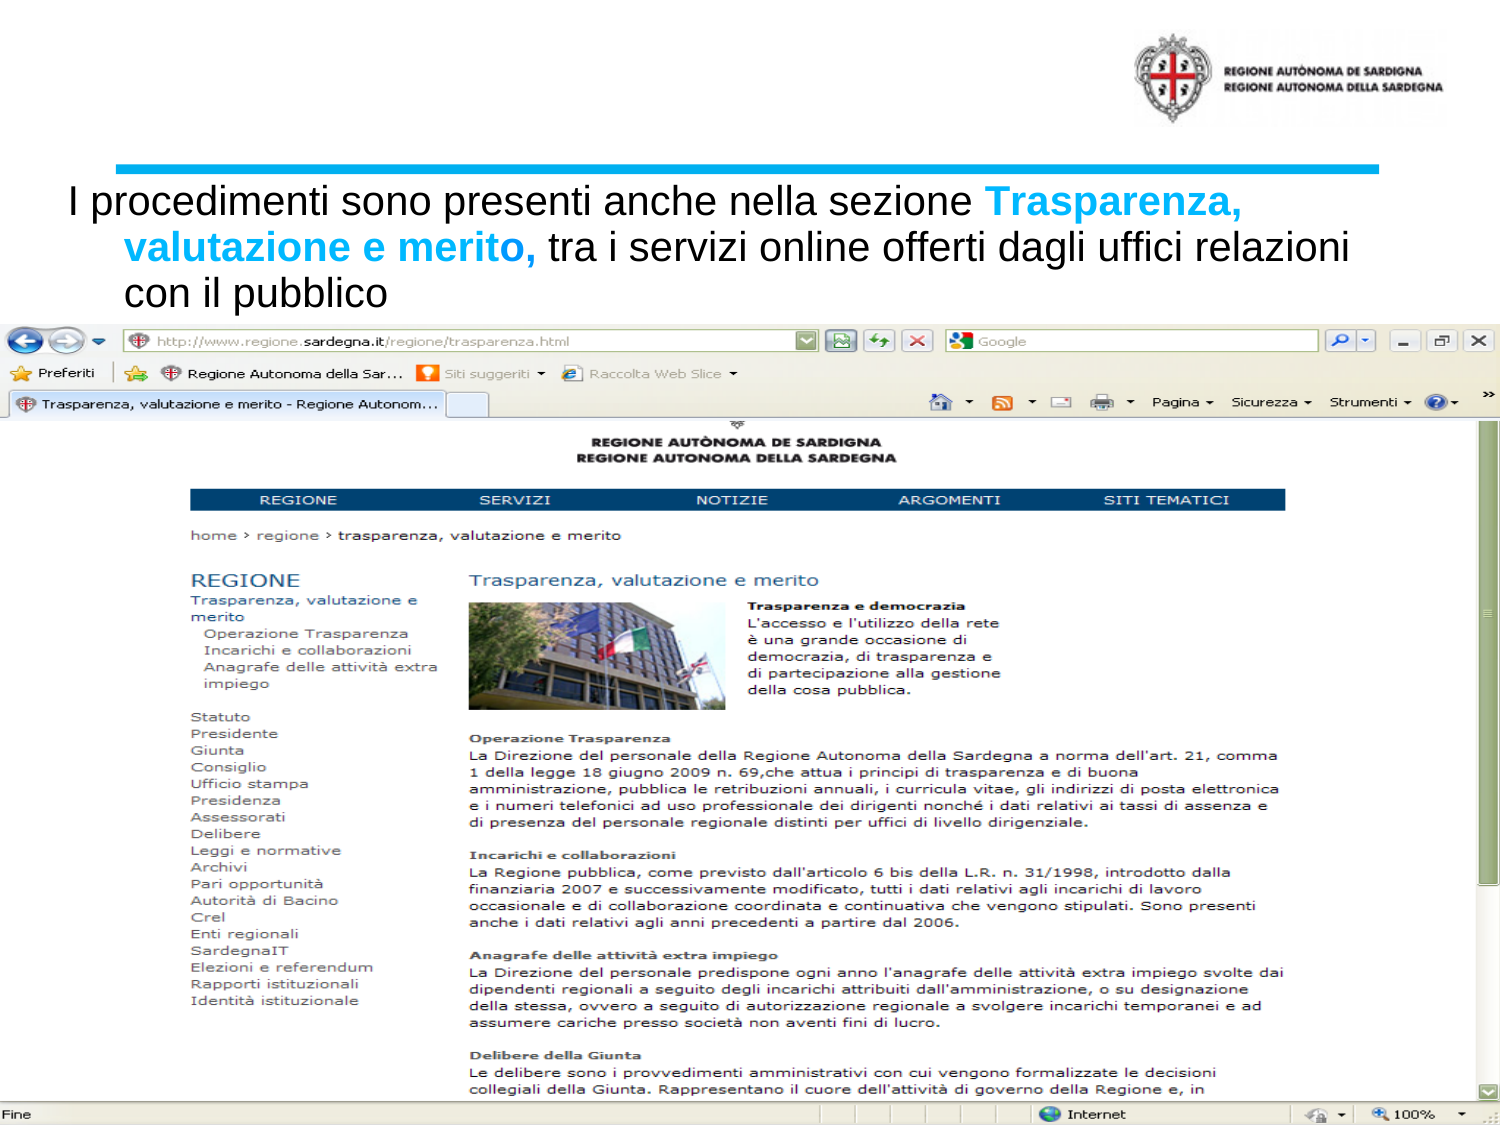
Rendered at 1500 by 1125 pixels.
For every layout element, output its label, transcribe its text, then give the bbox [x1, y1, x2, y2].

text_box [115, 164, 1380, 175]
picture [0, 324, 1500, 1125]
list I procedimenti sono presenti anche nella sezione Trasparenza, valutazione e merito, tra i servizi online offerti dagli uffici relazioni con il pubblico [67, 177, 1418, 324]
picture [1134, 29, 1447, 127]
